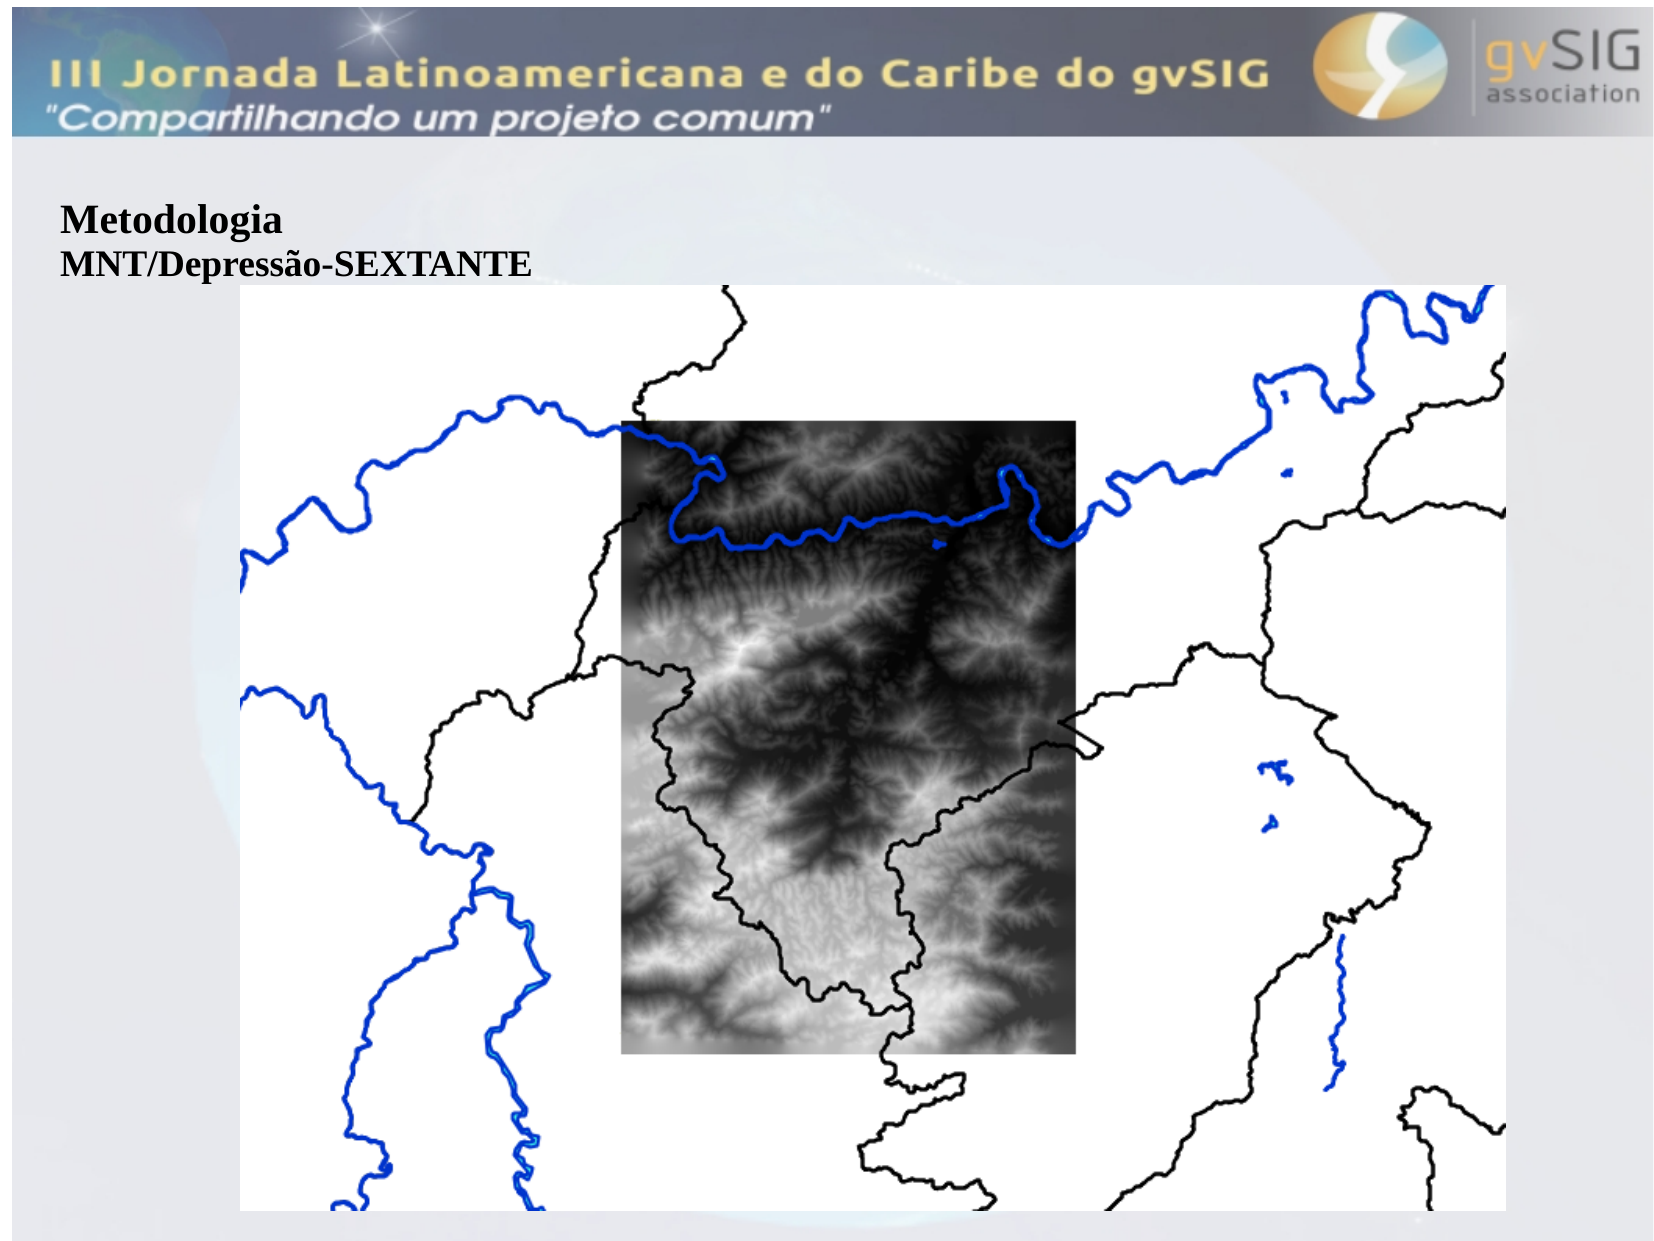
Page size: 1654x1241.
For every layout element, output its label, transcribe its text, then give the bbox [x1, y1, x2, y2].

picture [12, 7, 1654, 1241]
table_header Metodologia MNT/Depressão-SEXTANTE [45, 189, 561, 294]
